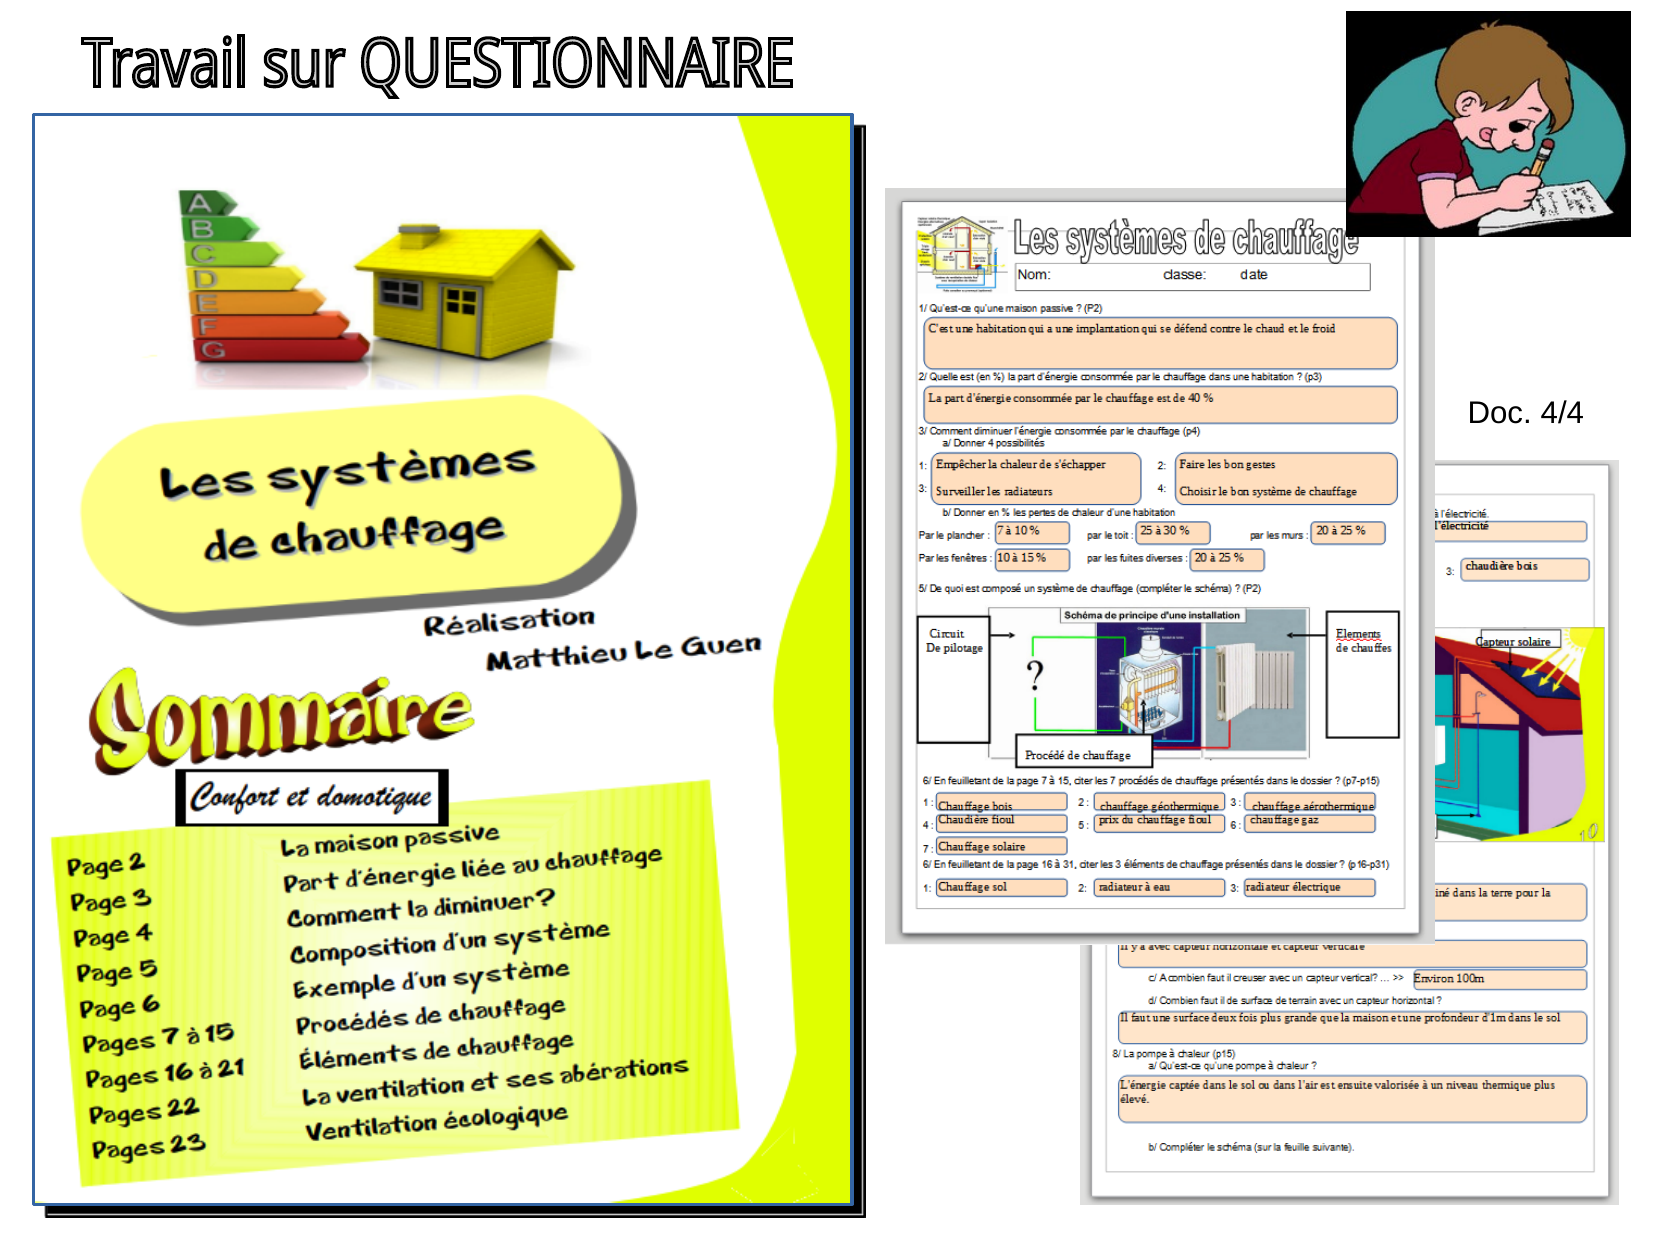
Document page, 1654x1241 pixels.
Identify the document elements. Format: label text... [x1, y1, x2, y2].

text_box Travail sur QUESTIONNAIRE [534, 38, 549, 87]
text_box Doc. 4/4 [1452, 387, 1607, 438]
text_box Travail sur QUESTIONNAIRE [265, 49, 287, 87]
text_box Travail sur QUESTIONNAIRE [640, 38, 672, 87]
text_box Travail sur QUESTIONNAIRE [447, 38, 469, 87]
text_box Travail sur QUESTIONNAIRE [82, 38, 112, 87]
text_box Travail sur QUESTIONNAIRE [735, 38, 764, 87]
text_box Travail sur QUESTIONNAIRE [293, 50, 318, 87]
text_box Travail sur QUESTIONNAIRE [406, 38, 437, 87]
text_box Travail sur QUESTIONNAIRE [713, 38, 729, 87]
text_box Travail sur QUESTIONNAIRE [114, 49, 132, 87]
text_box Travail sur QUESTIONNAIRE [192, 49, 216, 87]
text_box Travail sur QUESTIONNAIRE [362, 37, 399, 98]
picture [885, 11, 1631, 1205]
text_box Travail sur QUESTIONNAIRE [676, 38, 712, 87]
text_box Travail sur QUESTIONNAIRE [161, 50, 190, 87]
text_box Travail sur QUESTIONNAIRE [133, 49, 158, 87]
text_box Travail sur QUESTIONNAIRE [599, 38, 631, 87]
text_box Travail sur QUESTIONNAIRE [554, 37, 591, 87]
text_box Travail sur QUESTIONNAIRE [502, 38, 533, 87]
picture [35, 116, 851, 1203]
text_box Travail sur QUESTIONNAIRE [327, 49, 345, 87]
text_box Travail sur QUESTIONNAIRE [769, 38, 792, 87]
text_box Travail sur QUESTIONNAIRE [475, 37, 500, 87]
